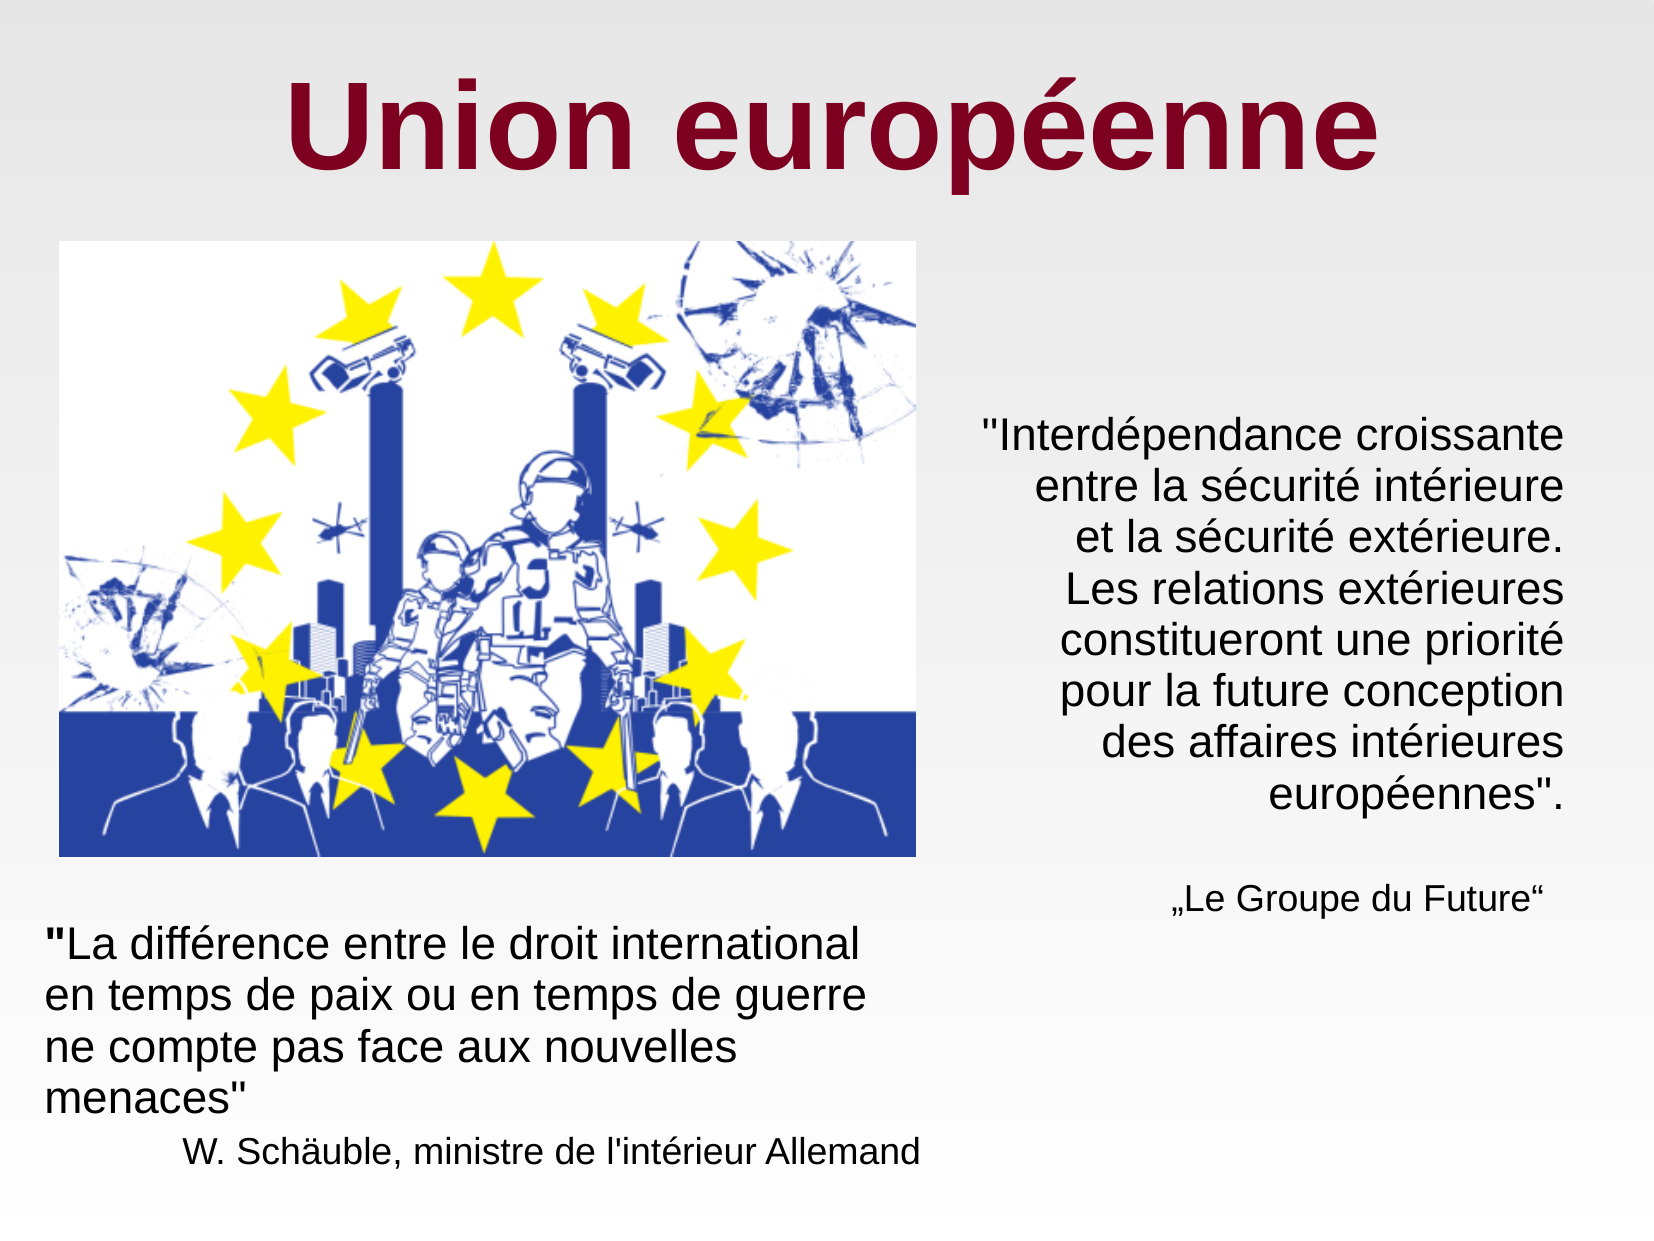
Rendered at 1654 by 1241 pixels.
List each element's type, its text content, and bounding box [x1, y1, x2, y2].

subtitle ''Interdépendance croissante entre la sécurité intérieure et la sécurité extérieure. Les relations extérieures constitueront une priorité pour la future conception des affaires intérieures européennes". „Le Groupe du Future“ [76, 215, 1565, 1167]
text_box "La différence entre le droit international en temps de paix ou en temps de guerre ne compte pas face aux nouvelles menaces" W. Schäuble, ministre de l'intérieur Allemand [29, 910, 1477, 1213]
picture [59, 241, 916, 857]
title Union européenne [88, 29, 1577, 222]
